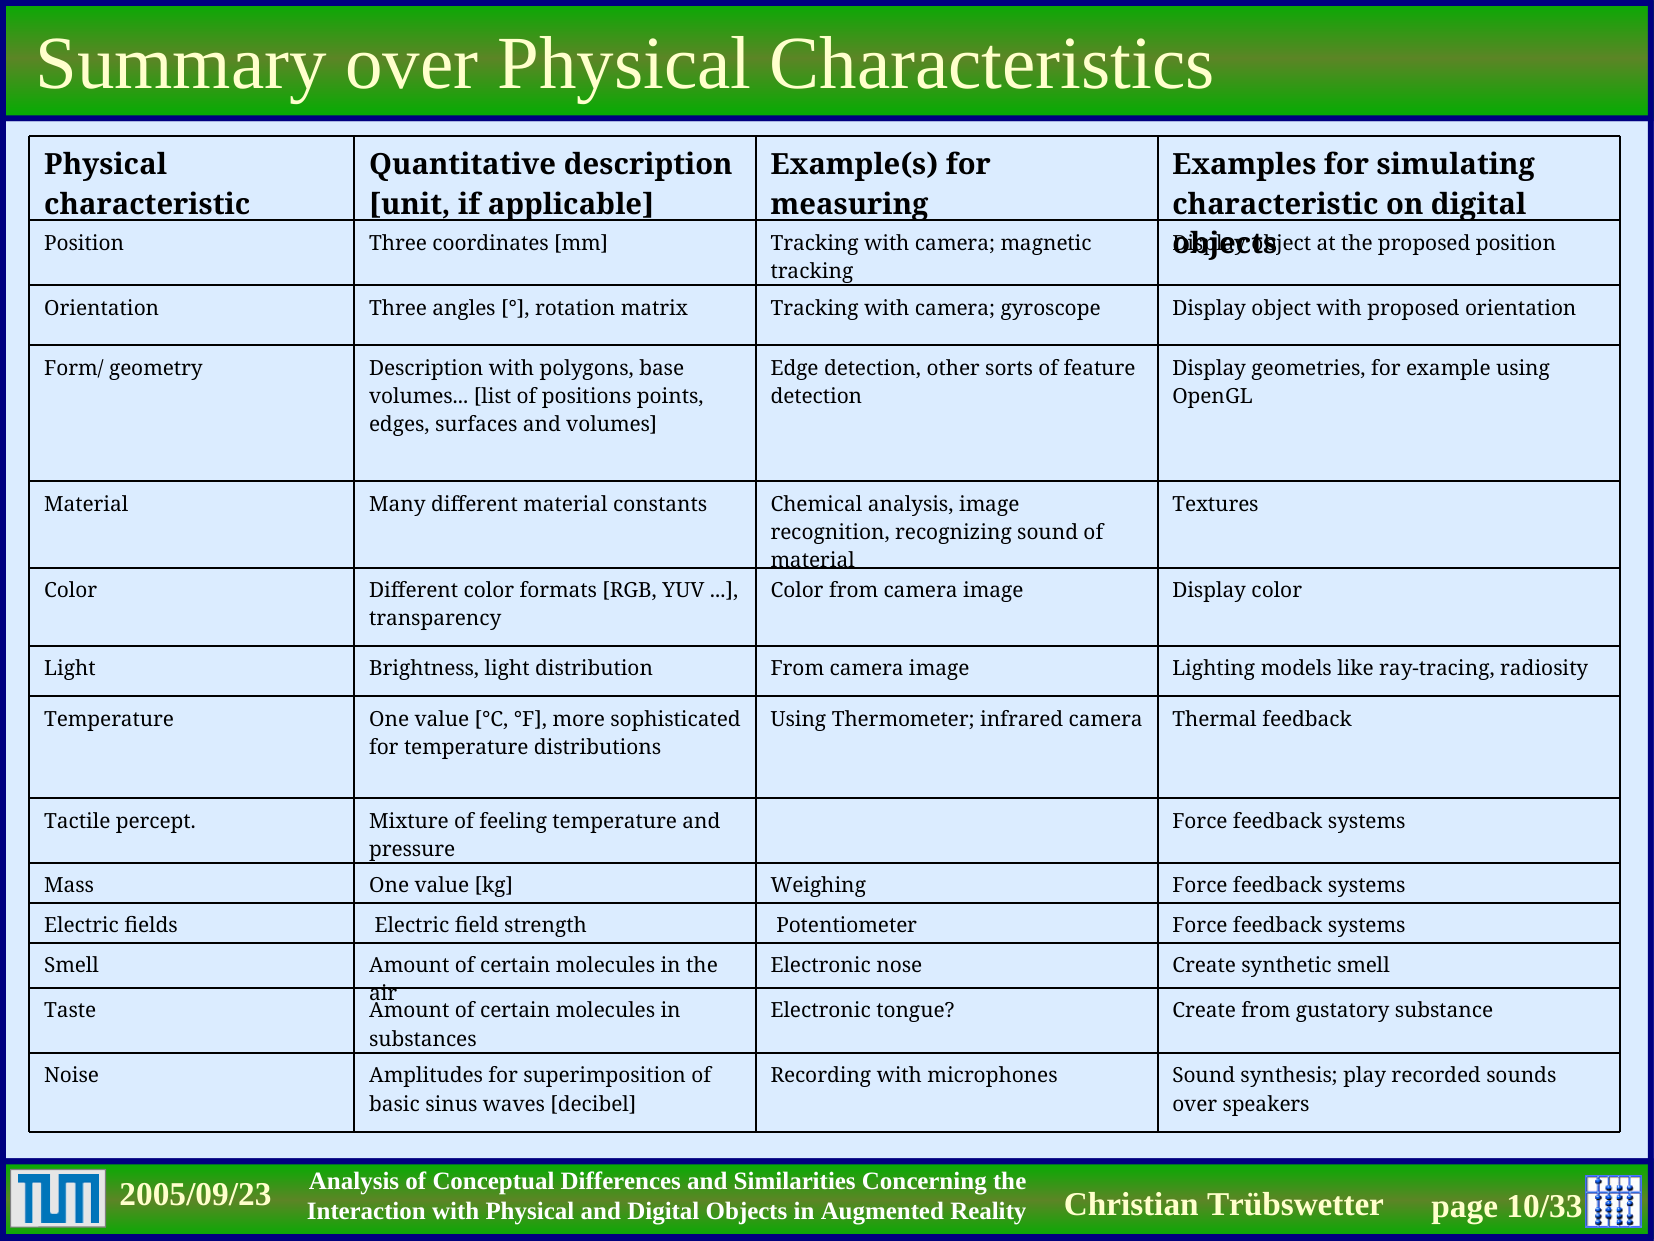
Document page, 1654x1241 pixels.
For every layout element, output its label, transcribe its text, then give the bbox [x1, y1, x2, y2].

text_box Brightness, light distribution [355, 647, 755, 695]
title Summary over Physical Characteristics [35, 0, 1627, 176]
text_box Position [30, 221, 353, 284]
text_box Many different material constants [355, 482, 755, 567]
text_box Three angles [°], rotation matrix [355, 286, 755, 344]
text_box Create synthetic smell [1159, 944, 1619, 987]
text_box Physical characteristic [30, 137, 353, 219]
text_box Tracking with camera; magnetic tracking [757, 221, 1157, 284]
text_box Edge detection, other sorts of feature detection [757, 346, 1157, 480]
text_box Recording with microphones [757, 1054, 1157, 1131]
text_box Display color [1159, 569, 1619, 645]
text_box Quantitative description [unit, if applicable] [355, 137, 755, 219]
text_box Material [30, 482, 353, 567]
text_box Force feedback systems [1159, 864, 1619, 902]
text_box Create from gustatory substance [1159, 989, 1619, 1052]
text_box Three coordinates [mm] [355, 221, 755, 284]
text_box Tracking with camera; gyroscope [757, 286, 1157, 344]
text_box Force feedback systems [1159, 904, 1619, 942]
text_box Orientation [30, 286, 353, 344]
text_box Form/ geometry [30, 346, 353, 480]
text_box Description with polygons, base volumes... [list of positions points, edges, surfaces and volumes] [355, 346, 755, 480]
text_box Display geometries, for example using OpenGL [1159, 346, 1619, 480]
text_box Tactile percept. [30, 799, 353, 862]
text_box Force feedback systems [1159, 799, 1619, 862]
text_box Examples for simulating characteristic on digital objects [1159, 137, 1619, 219]
text_box Amplitudes for superimposition of basic sinus waves [decibel] [355, 1054, 755, 1131]
text_box Mass [30, 864, 353, 902]
text_box Taste [30, 989, 353, 1052]
text_box Chemical analysis, image recognition, recognizing sound of material [757, 482, 1157, 567]
text_box Sound synthesis; play recorded sounds over speakers [1159, 1054, 1619, 1131]
text_box Electric fields [30, 904, 353, 942]
text_box Electric field strength [355, 904, 755, 942]
text_box Temperature [30, 697, 353, 797]
text_box Smell [30, 944, 353, 987]
picture [1585, 1175, 1642, 1228]
text_box Noise [30, 1054, 353, 1131]
text_box Amount of certain molecules in the air [355, 944, 755, 987]
text_box Using Thermometer; infrared camera [757, 697, 1157, 797]
text_box Electronic tongue? [757, 989, 1157, 1052]
text_box Textures [1159, 482, 1619, 567]
text_box Mixture of feeling temperature and pressure [355, 799, 755, 862]
text_box Electronic nose [757, 944, 1157, 987]
text_box Weighing [757, 864, 1157, 902]
text_box Color from camera image [757, 569, 1157, 645]
text_box Color [30, 569, 353, 645]
text_box Potentiometer [757, 904, 1157, 942]
text_box Lighting models like ray-tracing, radiosity [1159, 647, 1619, 695]
text_box Example(s) for measuring [757, 137, 1157, 219]
text_box One value [kg] [355, 864, 755, 902]
text_box Amount of certain molecules in substances [355, 989, 755, 1052]
text_box Display object at the proposed position [1159, 221, 1619, 284]
text_box Different color formats [RGB, YUV ...], transparency [355, 569, 755, 645]
text_box Light [30, 647, 353, 695]
text_box Display object with proposed orientation [1159, 286, 1619, 344]
text_box From camera image [757, 647, 1157, 695]
text_box One value [°C, °F], more sophisticated for temperature distributions [355, 697, 755, 797]
picture [18, 1174, 99, 1223]
text_box Thermal feedback [1159, 697, 1619, 797]
